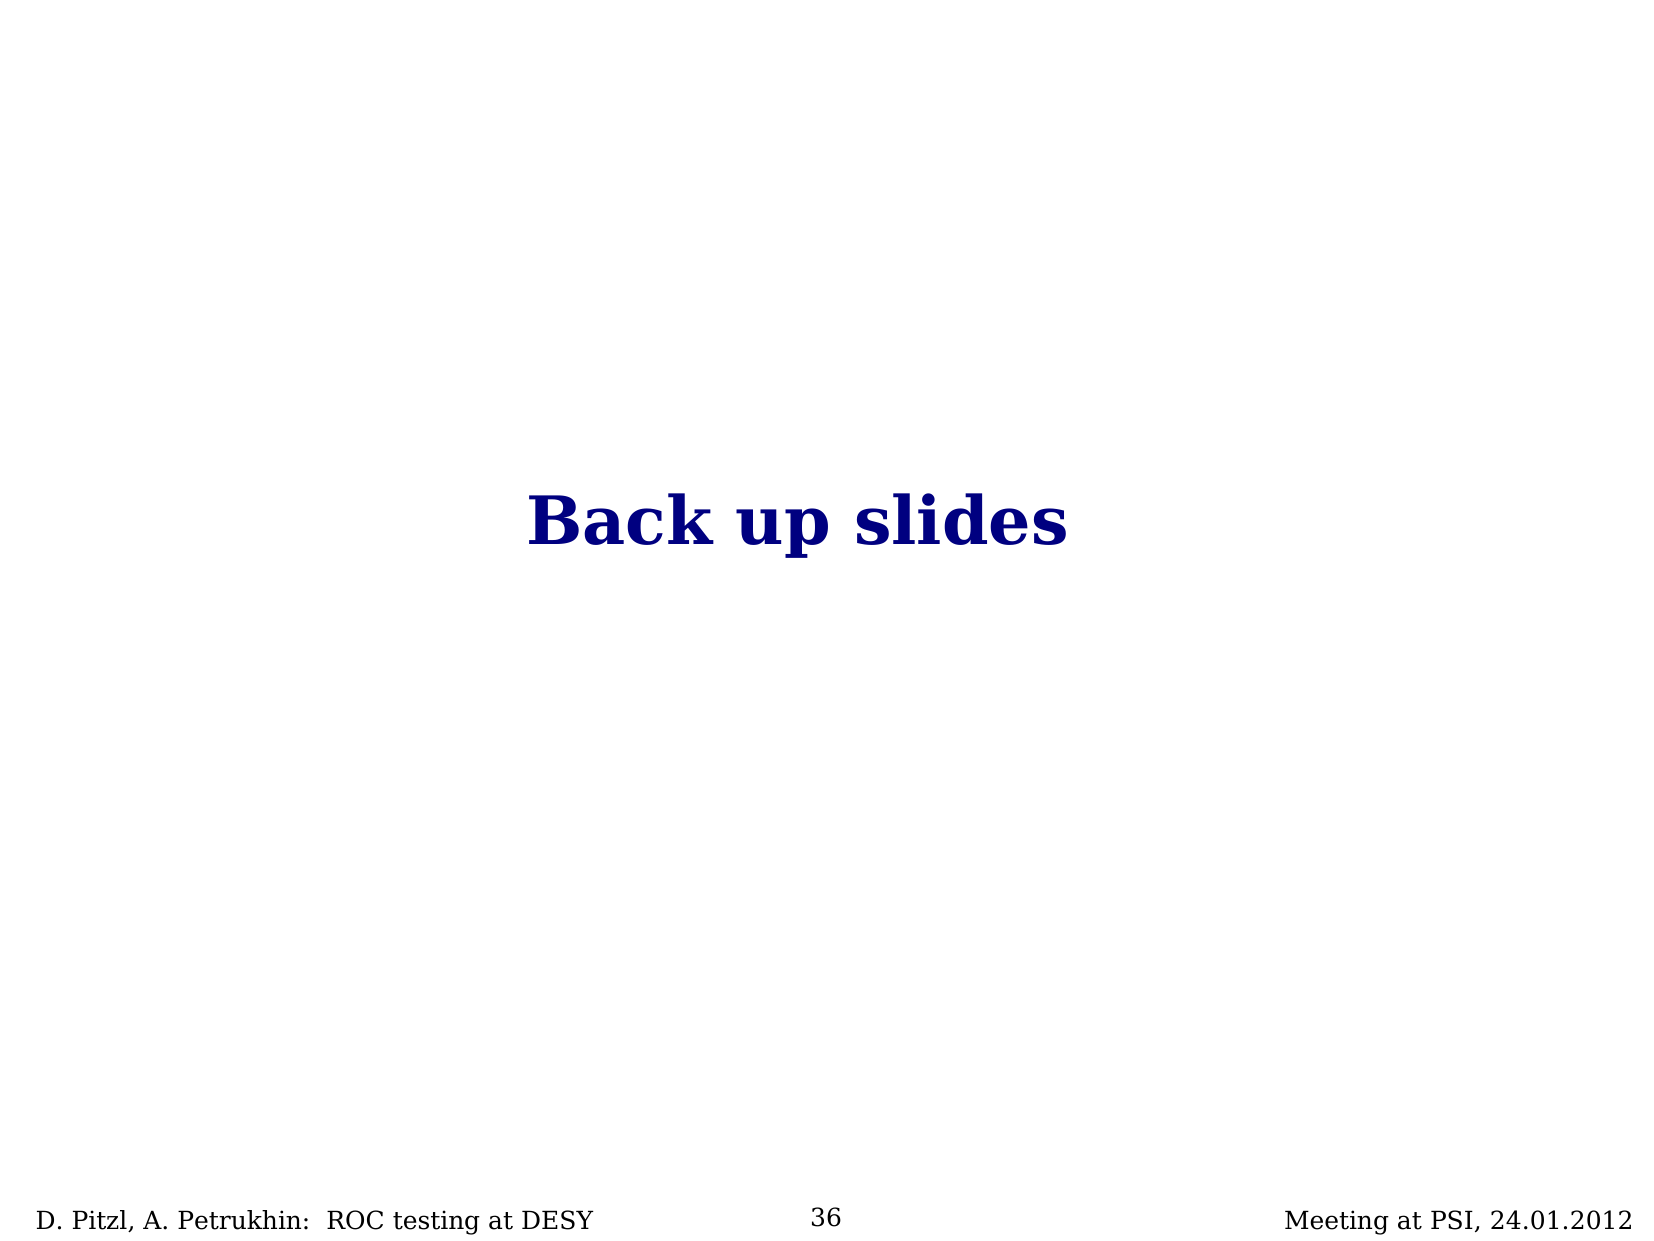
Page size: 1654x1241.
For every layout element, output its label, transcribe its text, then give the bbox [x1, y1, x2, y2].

title Back up slides [91, 481, 1504, 561]
